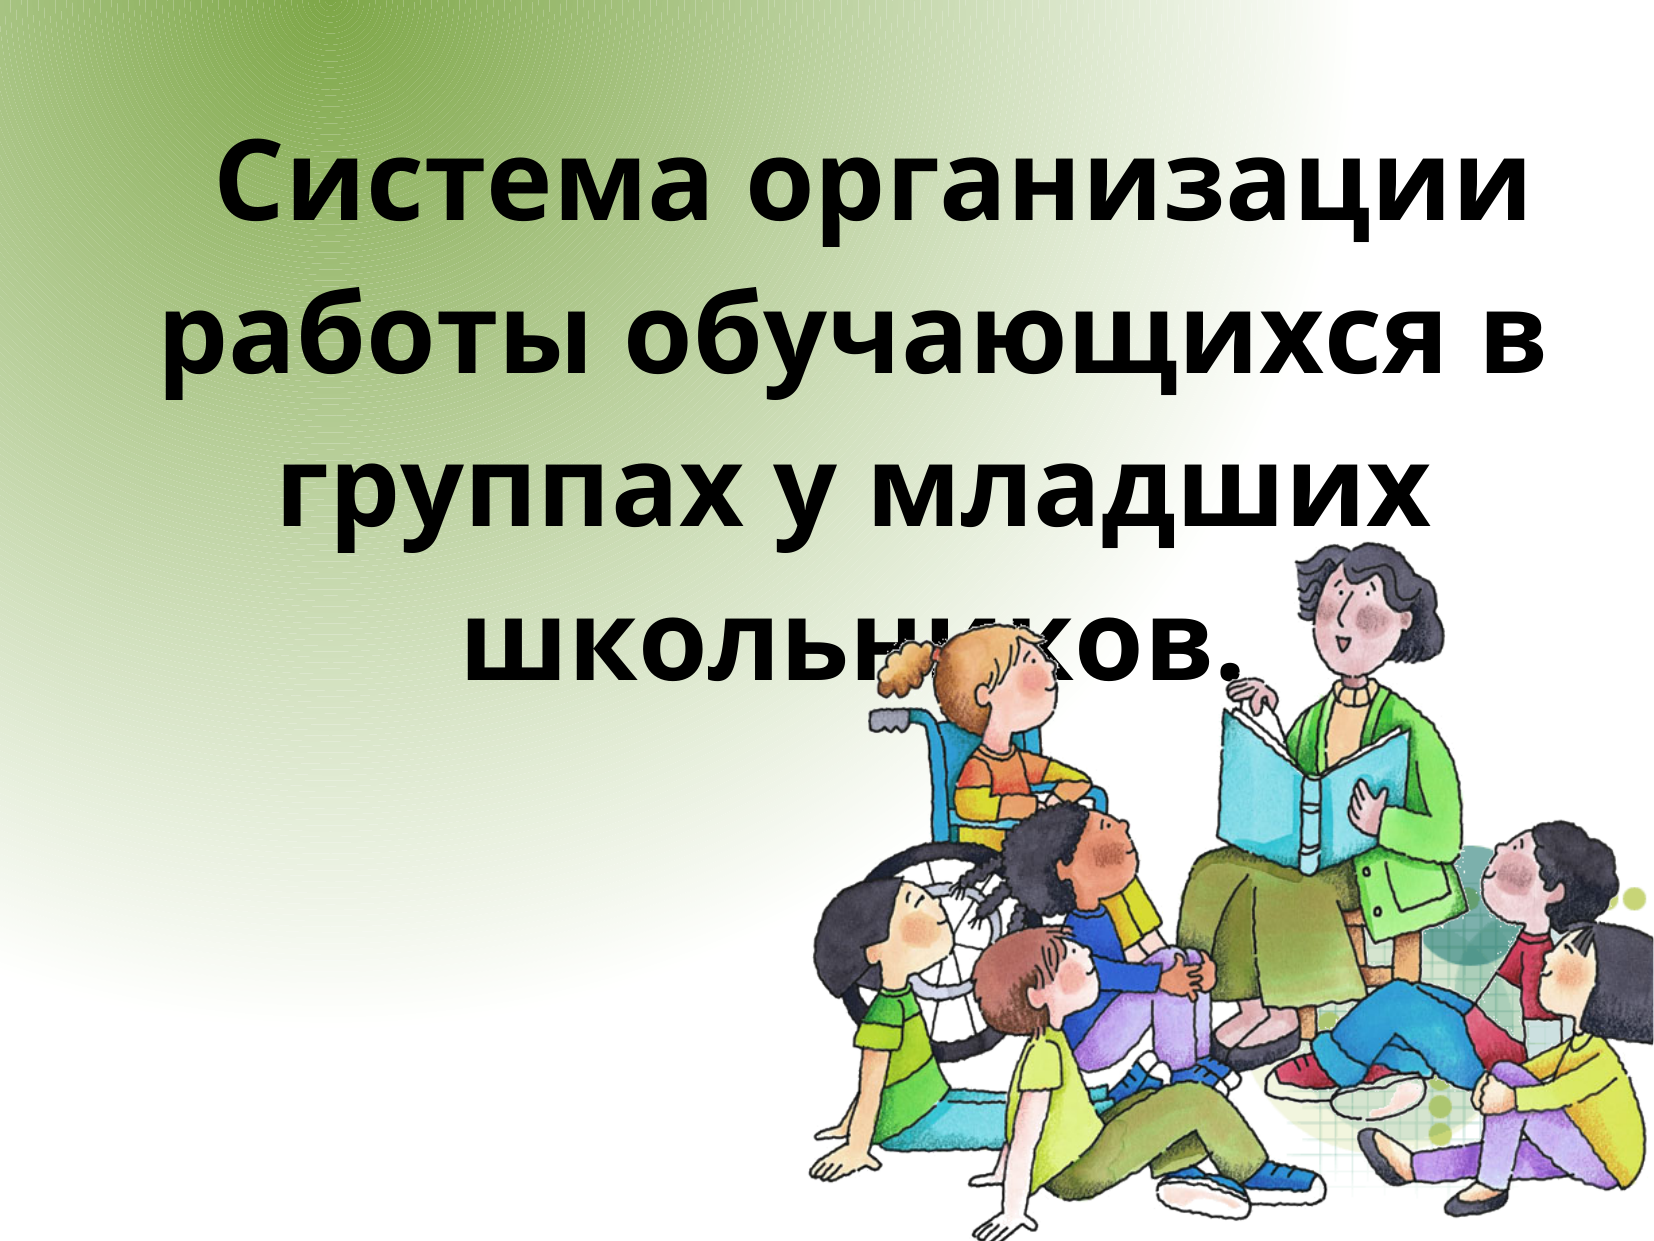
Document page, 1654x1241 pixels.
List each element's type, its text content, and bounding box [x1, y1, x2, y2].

subtitle Система организации работы обучающихся в группах у младших школьников. [147, 16, 1560, 798]
picture [797, 531, 1654, 1241]
